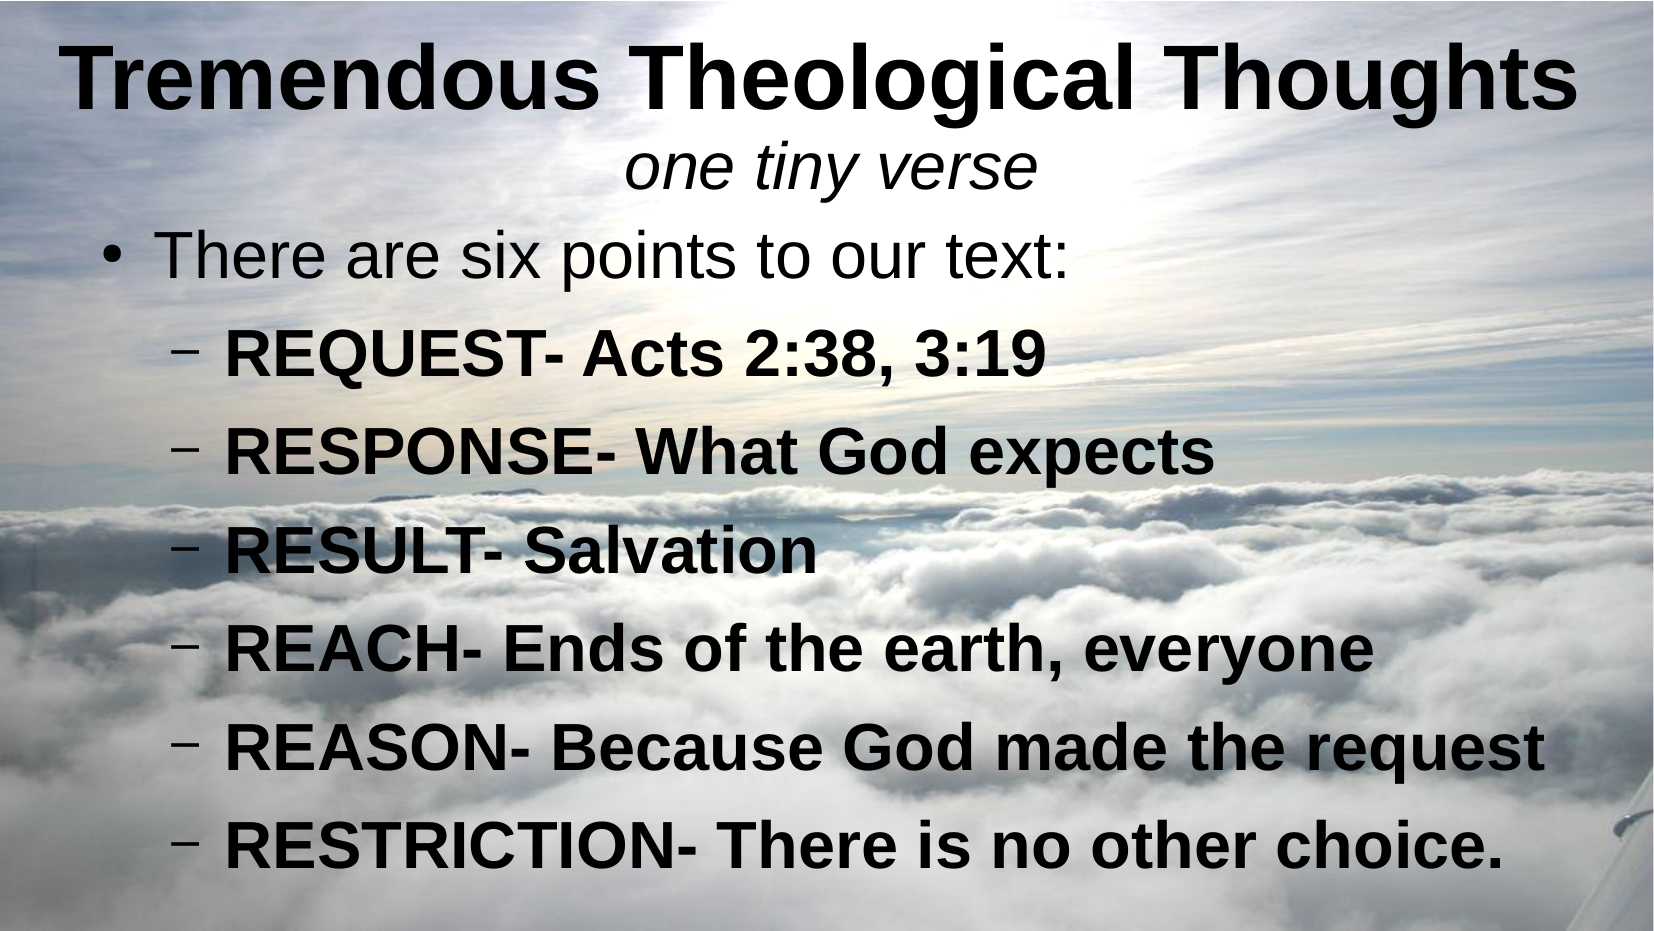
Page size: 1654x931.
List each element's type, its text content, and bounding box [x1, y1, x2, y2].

picture [0, 1, 1654, 931]
title Tremendous Theological Thoughts one tiny verse [45, 26, 1621, 204]
list There are six points to our text: REQUEST- Acts 2:38, 3:19 RESPONSE- What God expects RESULT- Salvation REACH- Ends of the earth, everyone REASON- Because God made the request RESTRICTION- There is no other choice. [82, 217, 1571, 901]
